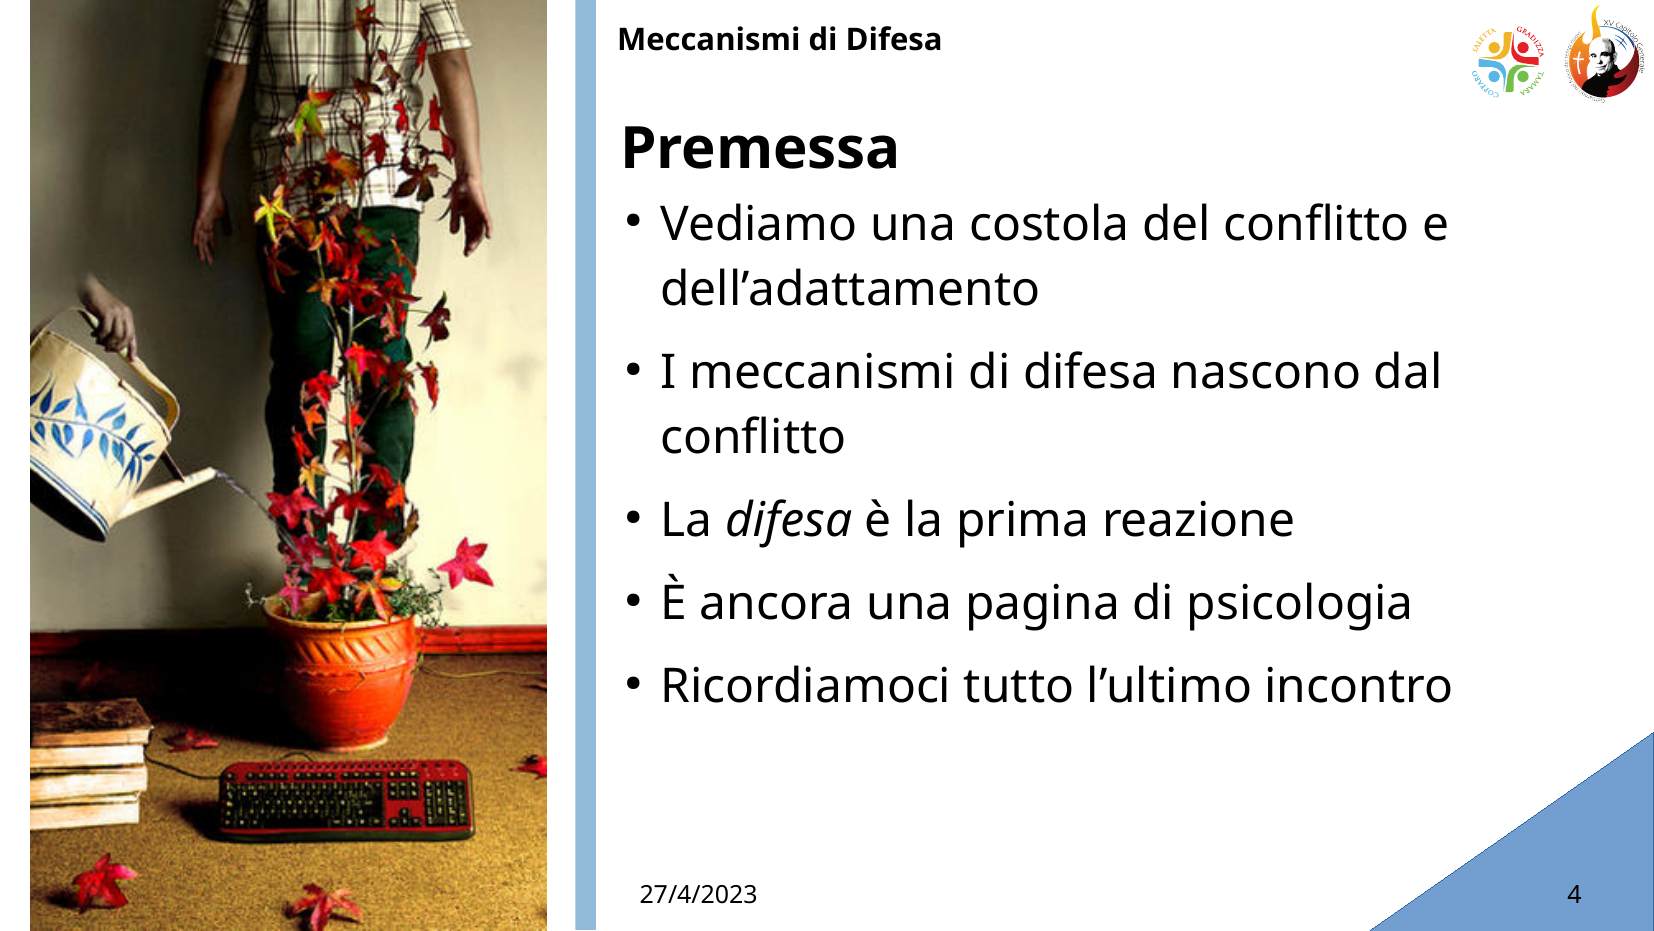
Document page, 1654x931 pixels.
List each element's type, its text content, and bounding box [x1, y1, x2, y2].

text_box Meccanismi di Difesa [602, 9, 1335, 63]
title Premessa [620, 106, 1617, 178]
picture [30, 0, 547, 931]
picture [1563, 4, 1646, 103]
subtitle Vediamo una costola del conflitto e dell’adattamento I meccanismi di difesa nascono dal conflitto La difesa è la prima reazione È ancora una pagina di psicologia Ricordiamoci tutto l’ultimo incontro [624, 188, 1630, 885]
